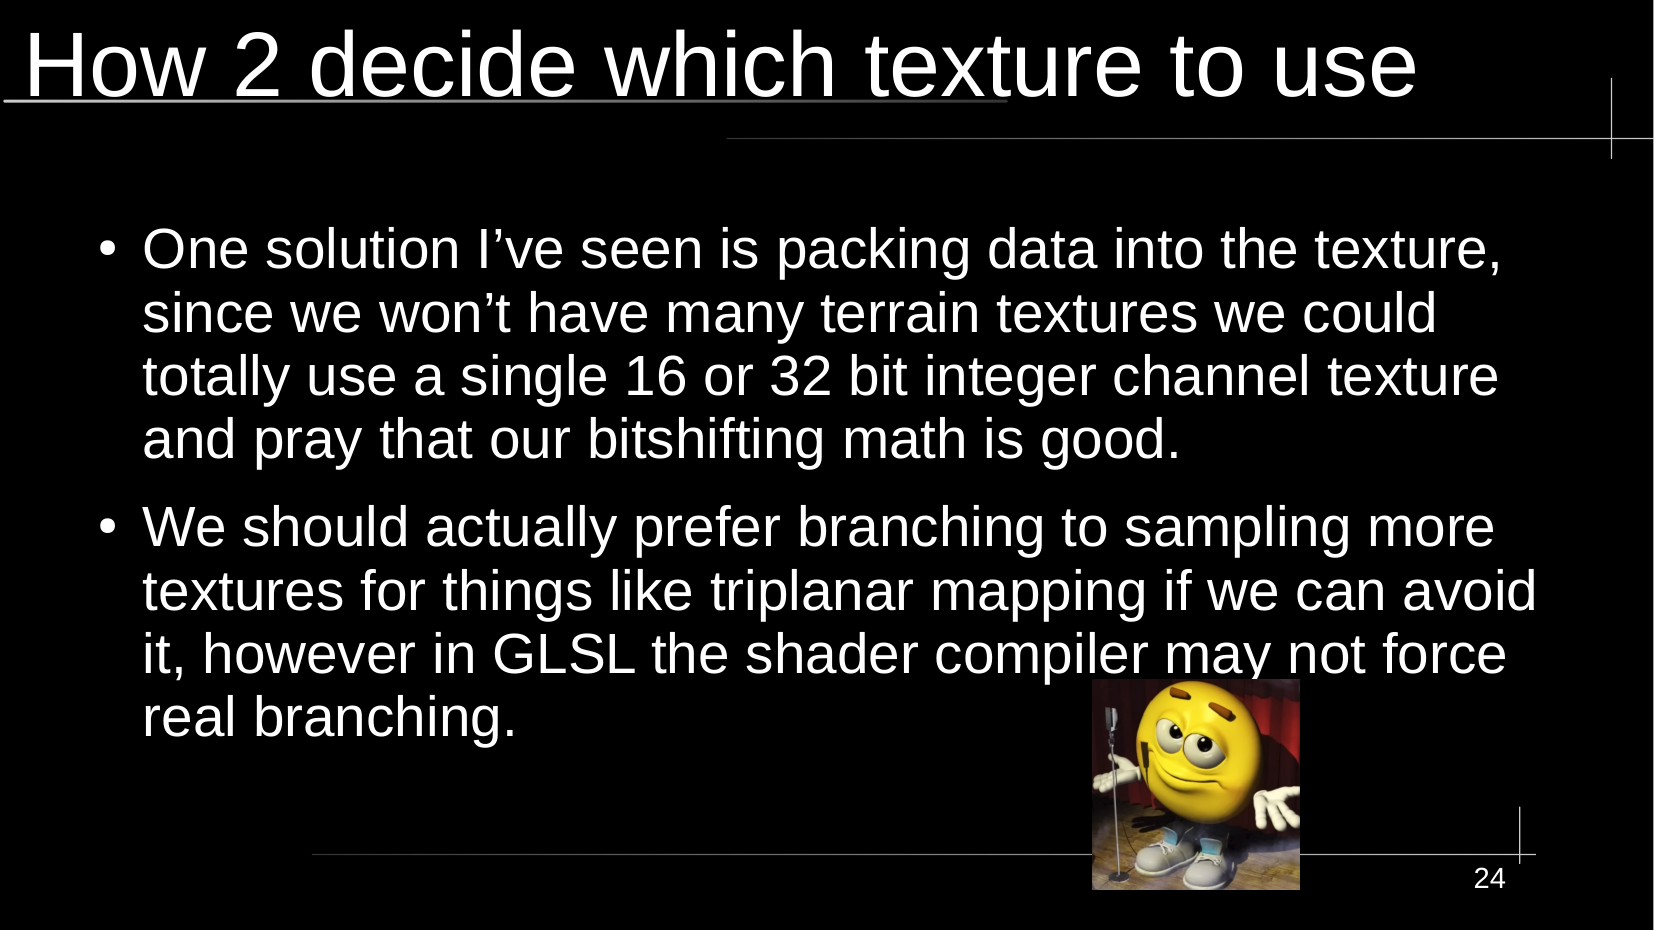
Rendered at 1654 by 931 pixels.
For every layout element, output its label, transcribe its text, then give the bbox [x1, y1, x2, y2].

picture [1092, 679, 1300, 890]
list One solution I’ve seen is packing data into the texture, since we won’t have many terrain textures we could totally use a single 16 or 32 bit integer channel texture and pray that our bitshifting math is good. We should actually prefer branching to sampling more textures for things like triplanar mapping if we can avoid it, however in GLSL the shader compiler may not force real branching. [82, 217, 1571, 758]
title How 2 decide which texture to use [23, 11, 1589, 119]
